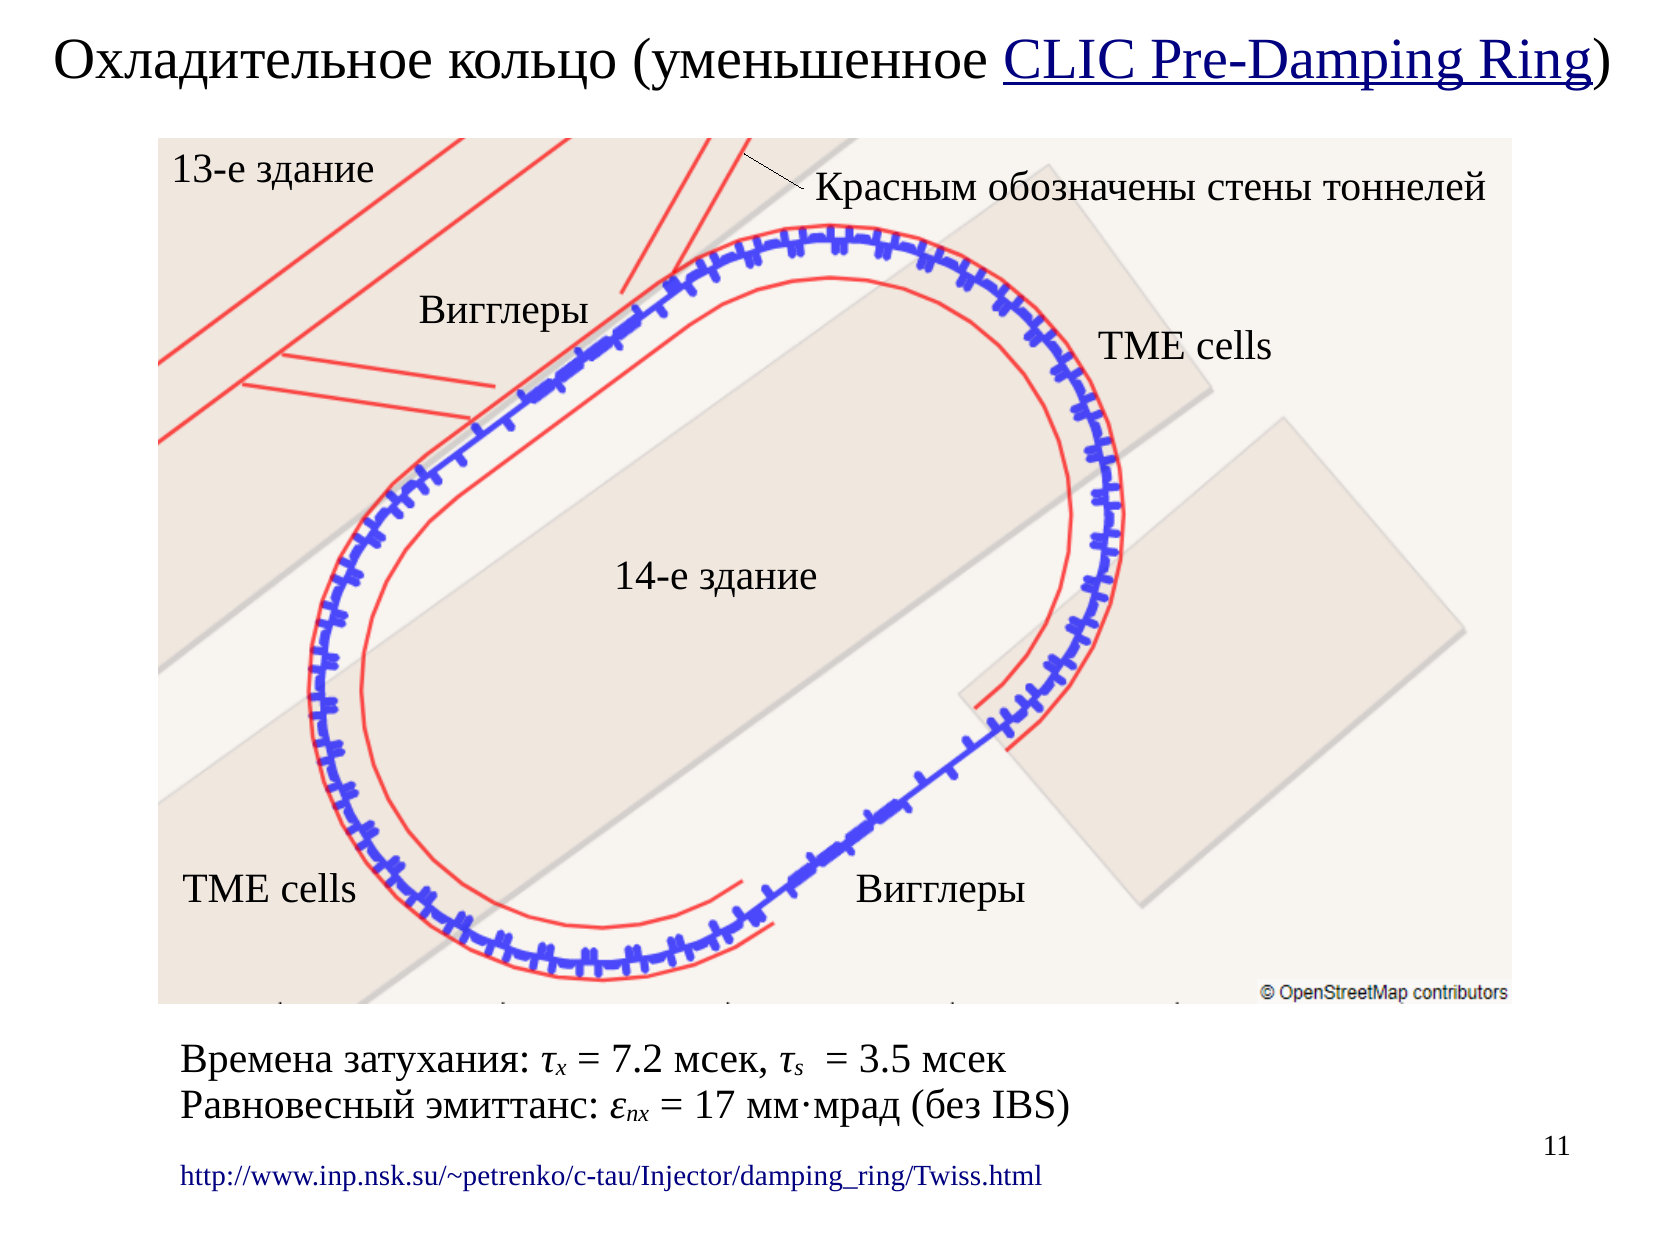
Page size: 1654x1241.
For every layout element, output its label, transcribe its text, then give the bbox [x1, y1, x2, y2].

title 14-е здание [614, 528, 827, 623]
text_box Времена затухания: τx = 7.2 мсек, τs = 3.5 мсек Равновесный эмиттанс: εnx = 17 мм·мрад (без IBS) http://www.inp.nsk.su/~petrenko/c-tau/Injector/damping_ring/Twiss.html [165, 1027, 1394, 1230]
text_box TME cells [182, 864, 366, 912]
picture [158, 138, 1512, 1004]
title Вигглеры [855, 841, 1069, 936]
text_box Вигглеры [418, 286, 602, 334]
title Красным обозначены стены тоннелей [814, 147, 1512, 225]
title 13-е здание [171, 120, 384, 216]
text_box TME cells [1097, 321, 1281, 369]
title Охладительное кольцо (уменьшенное CLIC Pre-Damping Ring) [11, 0, 1654, 125]
